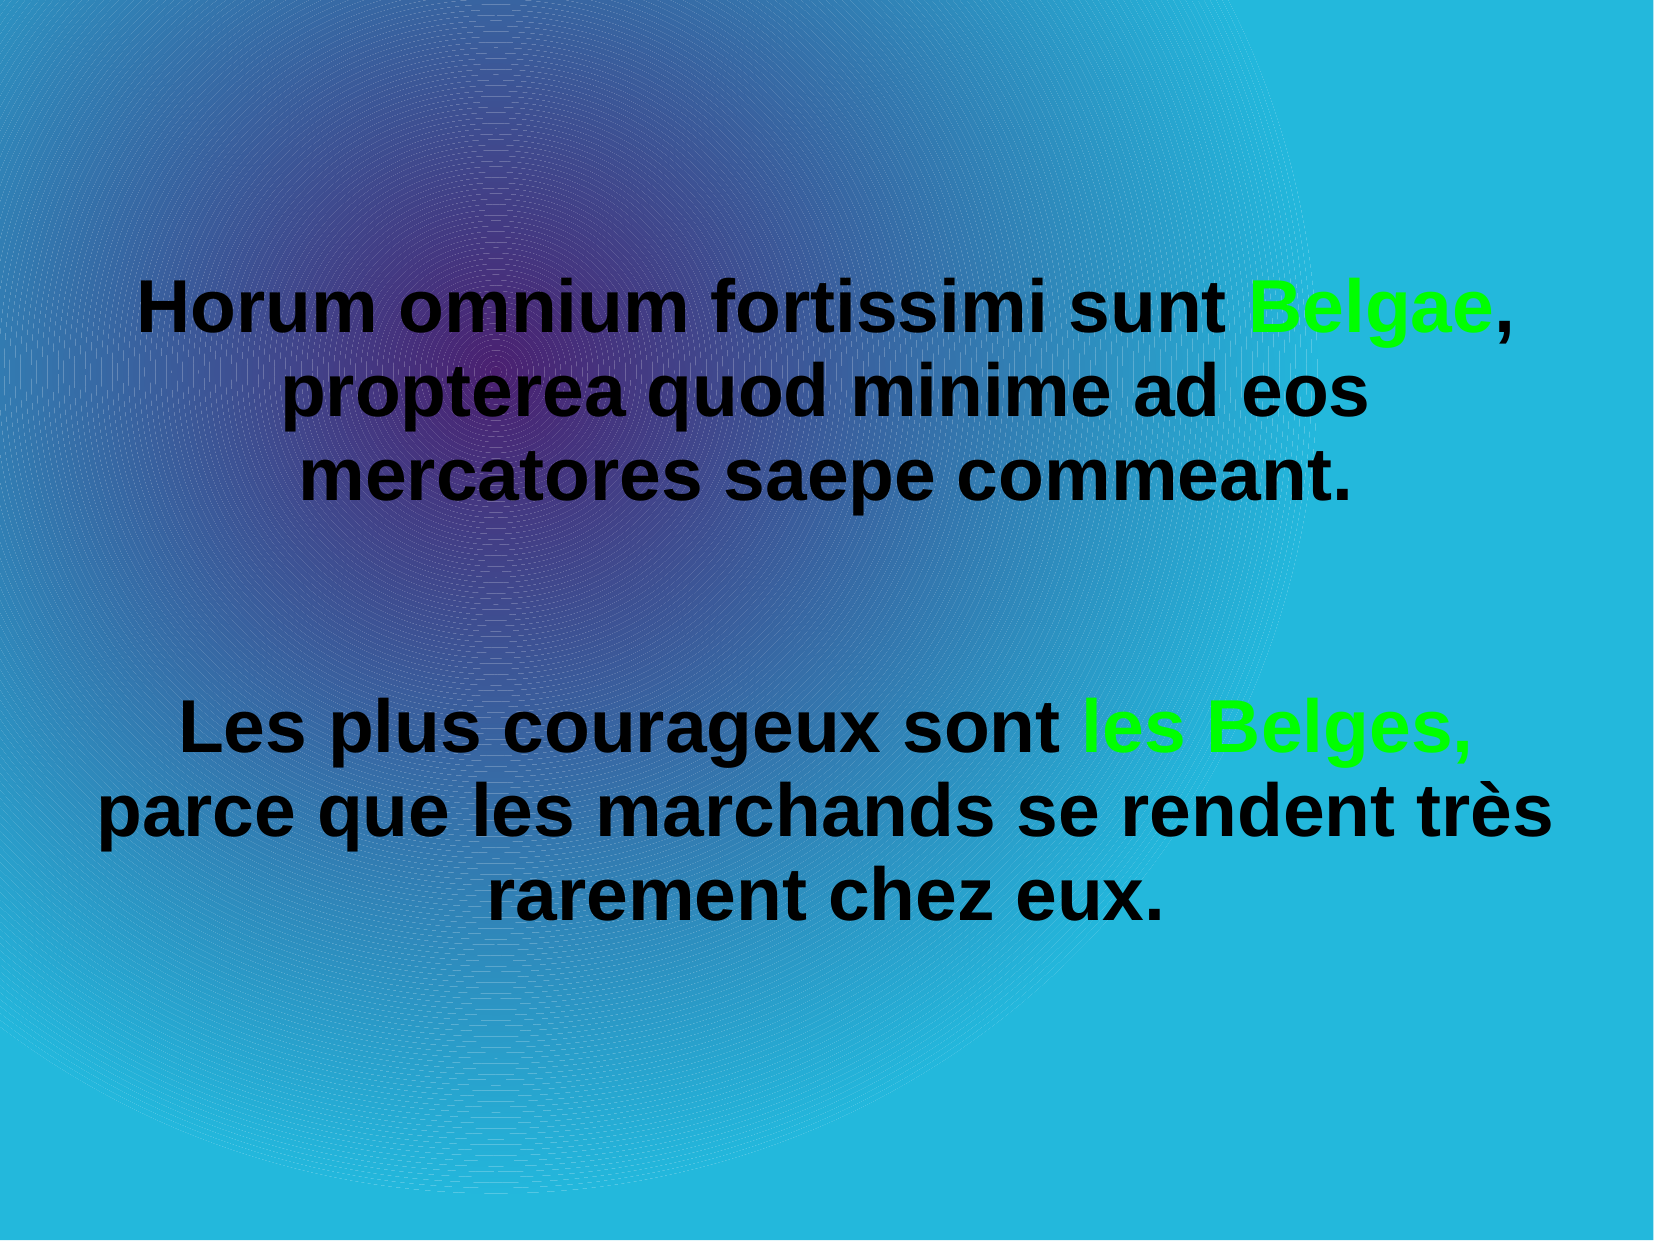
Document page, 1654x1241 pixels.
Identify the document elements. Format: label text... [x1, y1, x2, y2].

text_box Horum omnium fortissimi sunt Belgae, propterea quod minime ad eos mercatores saepe commeant. Les plus courageux sont les Belges, parce que les marchands se rendent très rarement chez eux. [80, 257, 1571, 945]
